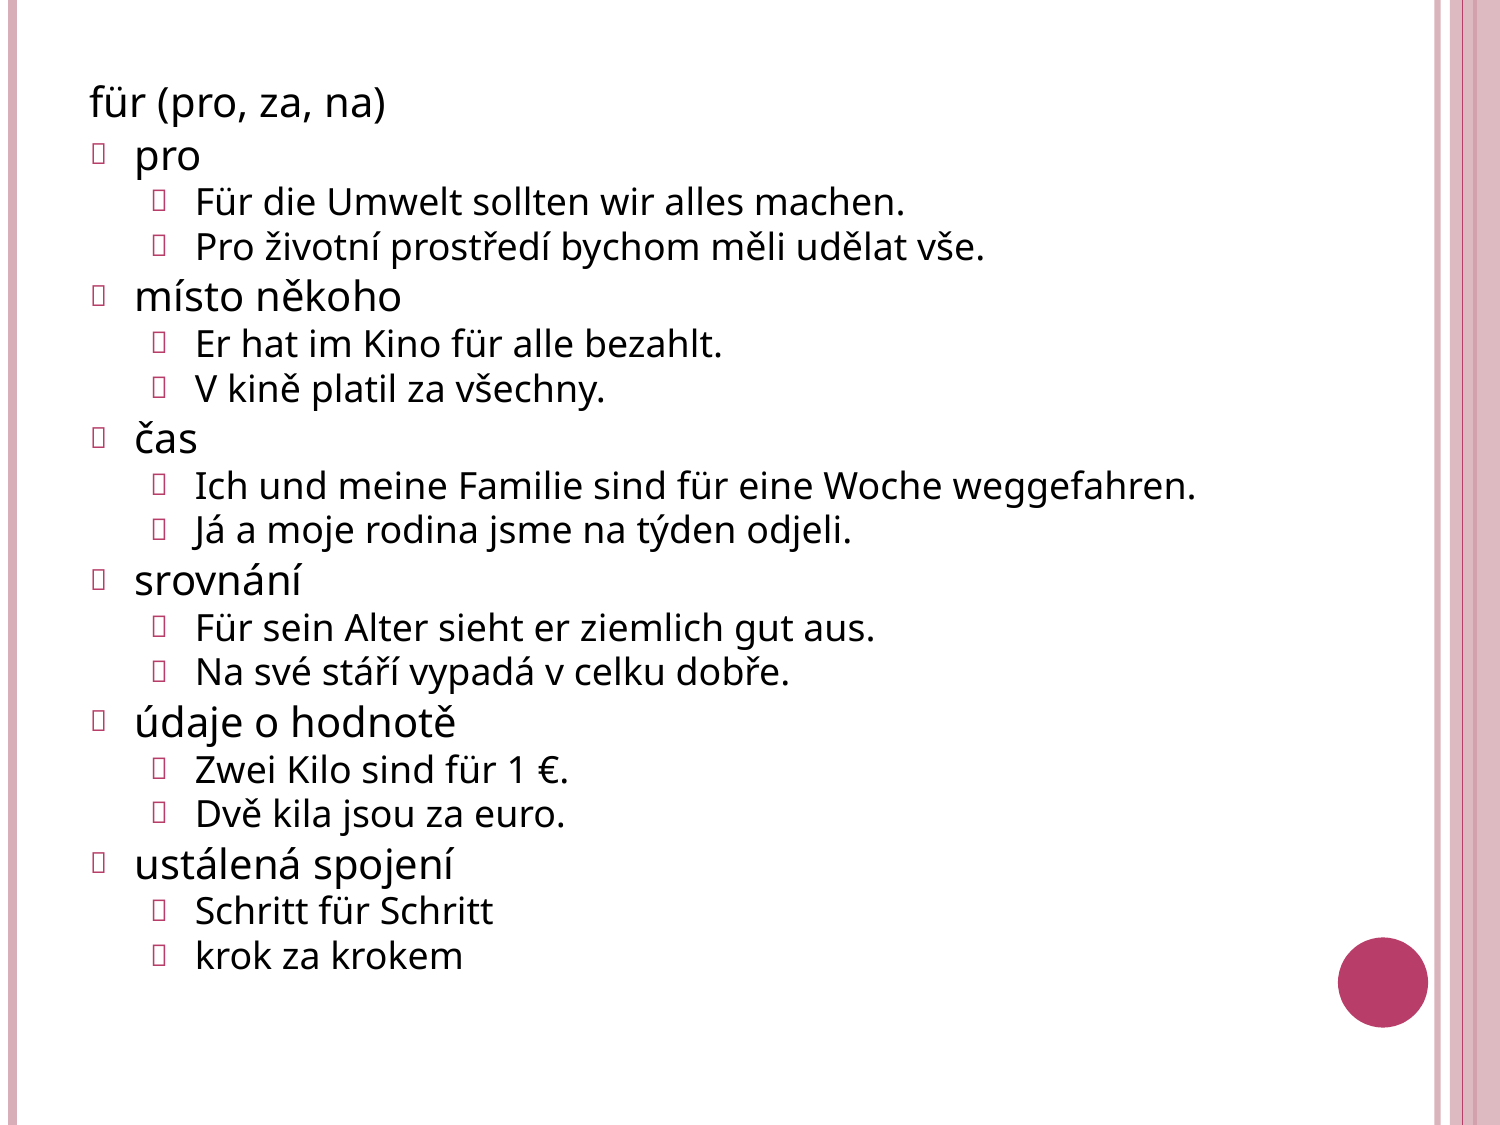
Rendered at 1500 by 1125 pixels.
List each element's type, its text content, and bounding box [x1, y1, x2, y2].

list für (pro, za, na) pro Für die Umwelt sollten wir alles machen. Pro životní prostředí bychom měli udělat vše. místo někoho Er hat im Kino für alle bezahlt. V kině platil za všechny. čas Ich und meine Familie sind für eine Woche weggefahren. Já a moje rodina jsme na týden odjeli. srovnání Für sein Alter sieht er ziemlich gut aus. Na své stáří vypadá v celku dobře. údaje o hodnotě Zwei Kilo sind für 1 €. Dvě kila jsou za euro. ustálená spojení Schritt für Schritt krok za krokem [75, 78, 1300, 1062]
